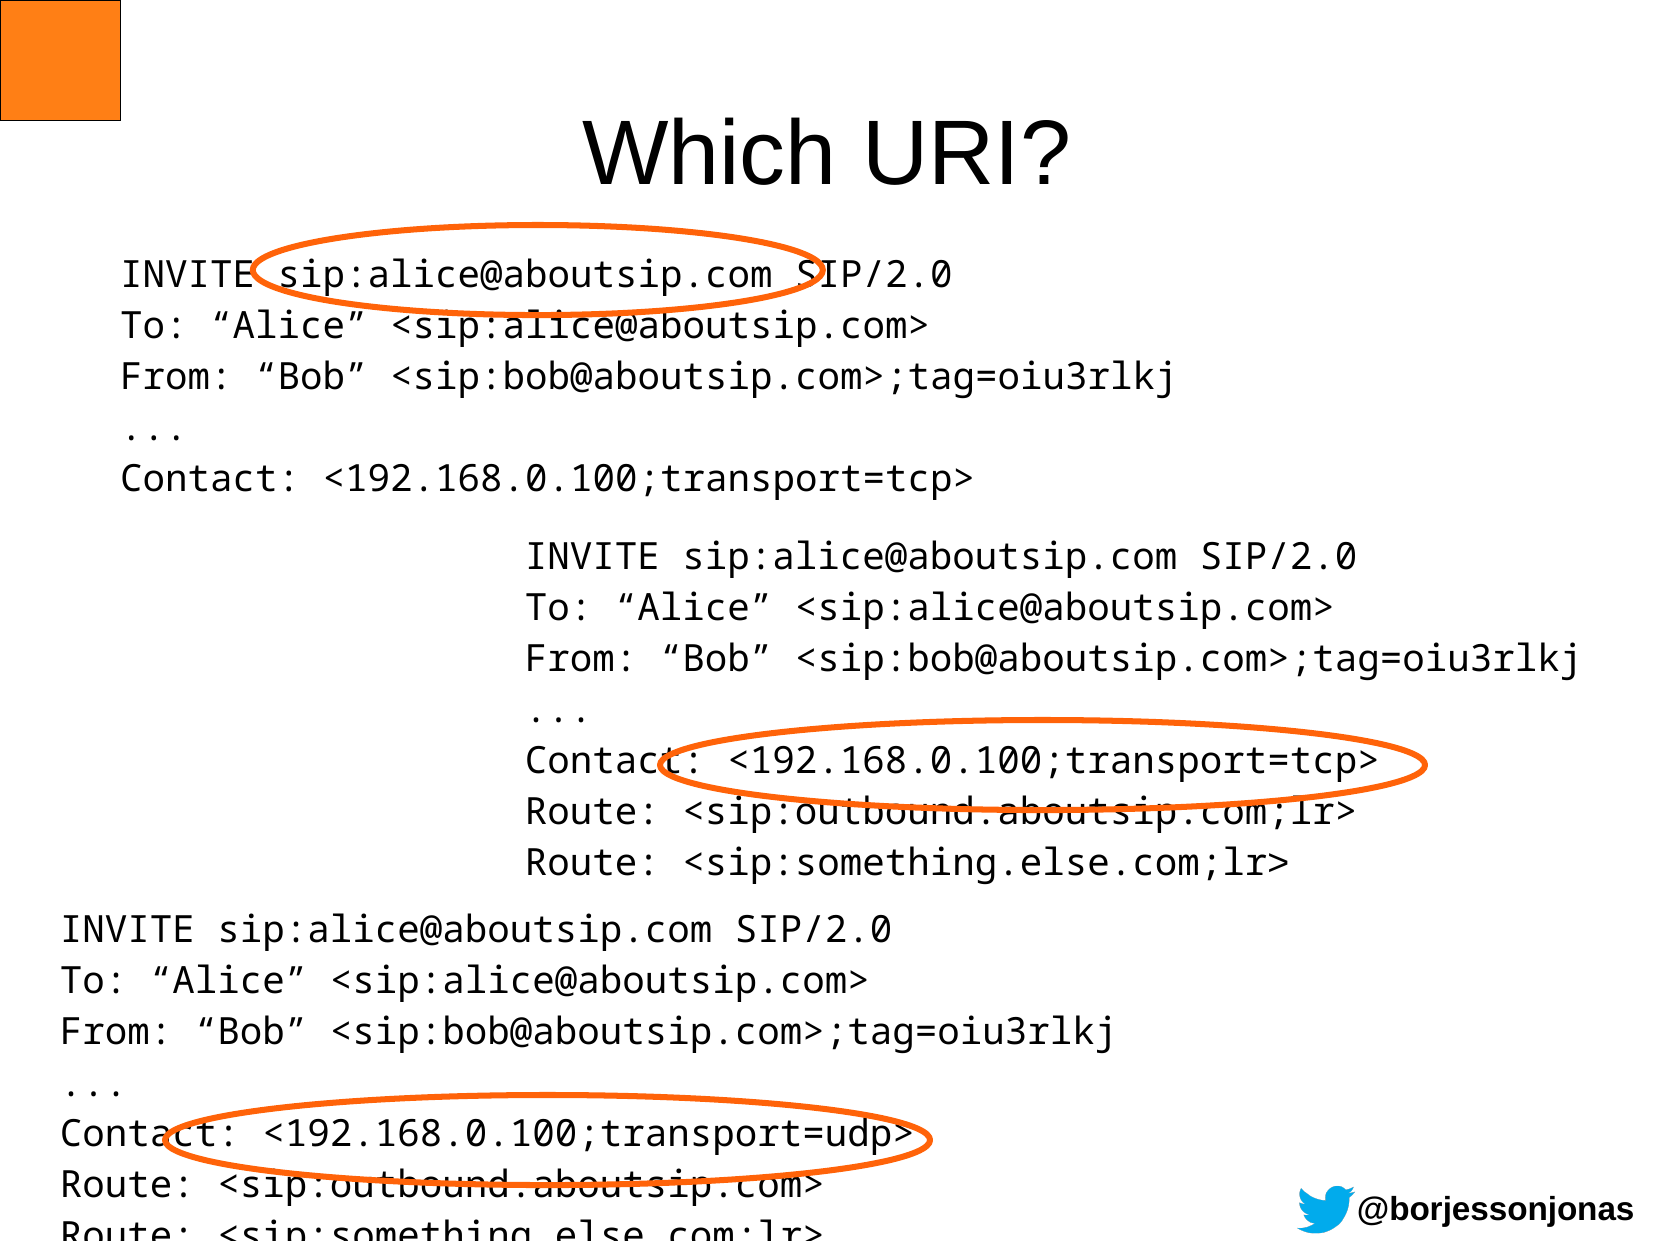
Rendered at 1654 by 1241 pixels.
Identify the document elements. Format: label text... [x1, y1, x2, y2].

title Which URI? [352, 229, 724, 240]
text_box INVITE sip:alice@aboutsip.com SIP/2.0 To: “Alice” <sip:alice@aboutsip.com> From: “Bob” <sip:bob@aboutsip.com>;tag=oiu3rlkj ... Contact: <192.168.0.100;transport=tcp> Route: <sip:outbound.aboutsip.com;lr> Route: <sip:something.else.com;lr> [510, 522, 1598, 844]
text_box INVITE sip:alice@aboutsip.com SIP/2.0 To: “Alice” <sip:alice@aboutsip.com> From: “Bob” <sip:bob@aboutsip.com>;tag=oiu3rlkj ... Contact: <192.168.0.100;transport=tcp> [257, 240, 819, 312]
picture [1277, 1160, 1375, 1241]
text_box INVITE sip:alice@aboutsip.com SIP/2.0 To: “Alice” <sip:alice@aboutsip.com> From: “Bob” <sip:bob@aboutsip.com>;tag=oiu3rlkj ... Contact: <192.168.0.100;transport=tcp> [105, 240, 1193, 473]
text_box INVITE sip:alice@aboutsip.com SIP/2.0 To: “Alice” <sip:alice@aboutsip.com> From: “Bob” <sip:bob@aboutsip.com>;tag=oiu3rlkj ... Contact: <192.168.0.100;transport=udp> Route: <sip:outbound.aboutsip.com> Route: <sip:something.else.com;lr> [45, 895, 1133, 1216]
title Which URI? [82, 49, 1571, 257]
